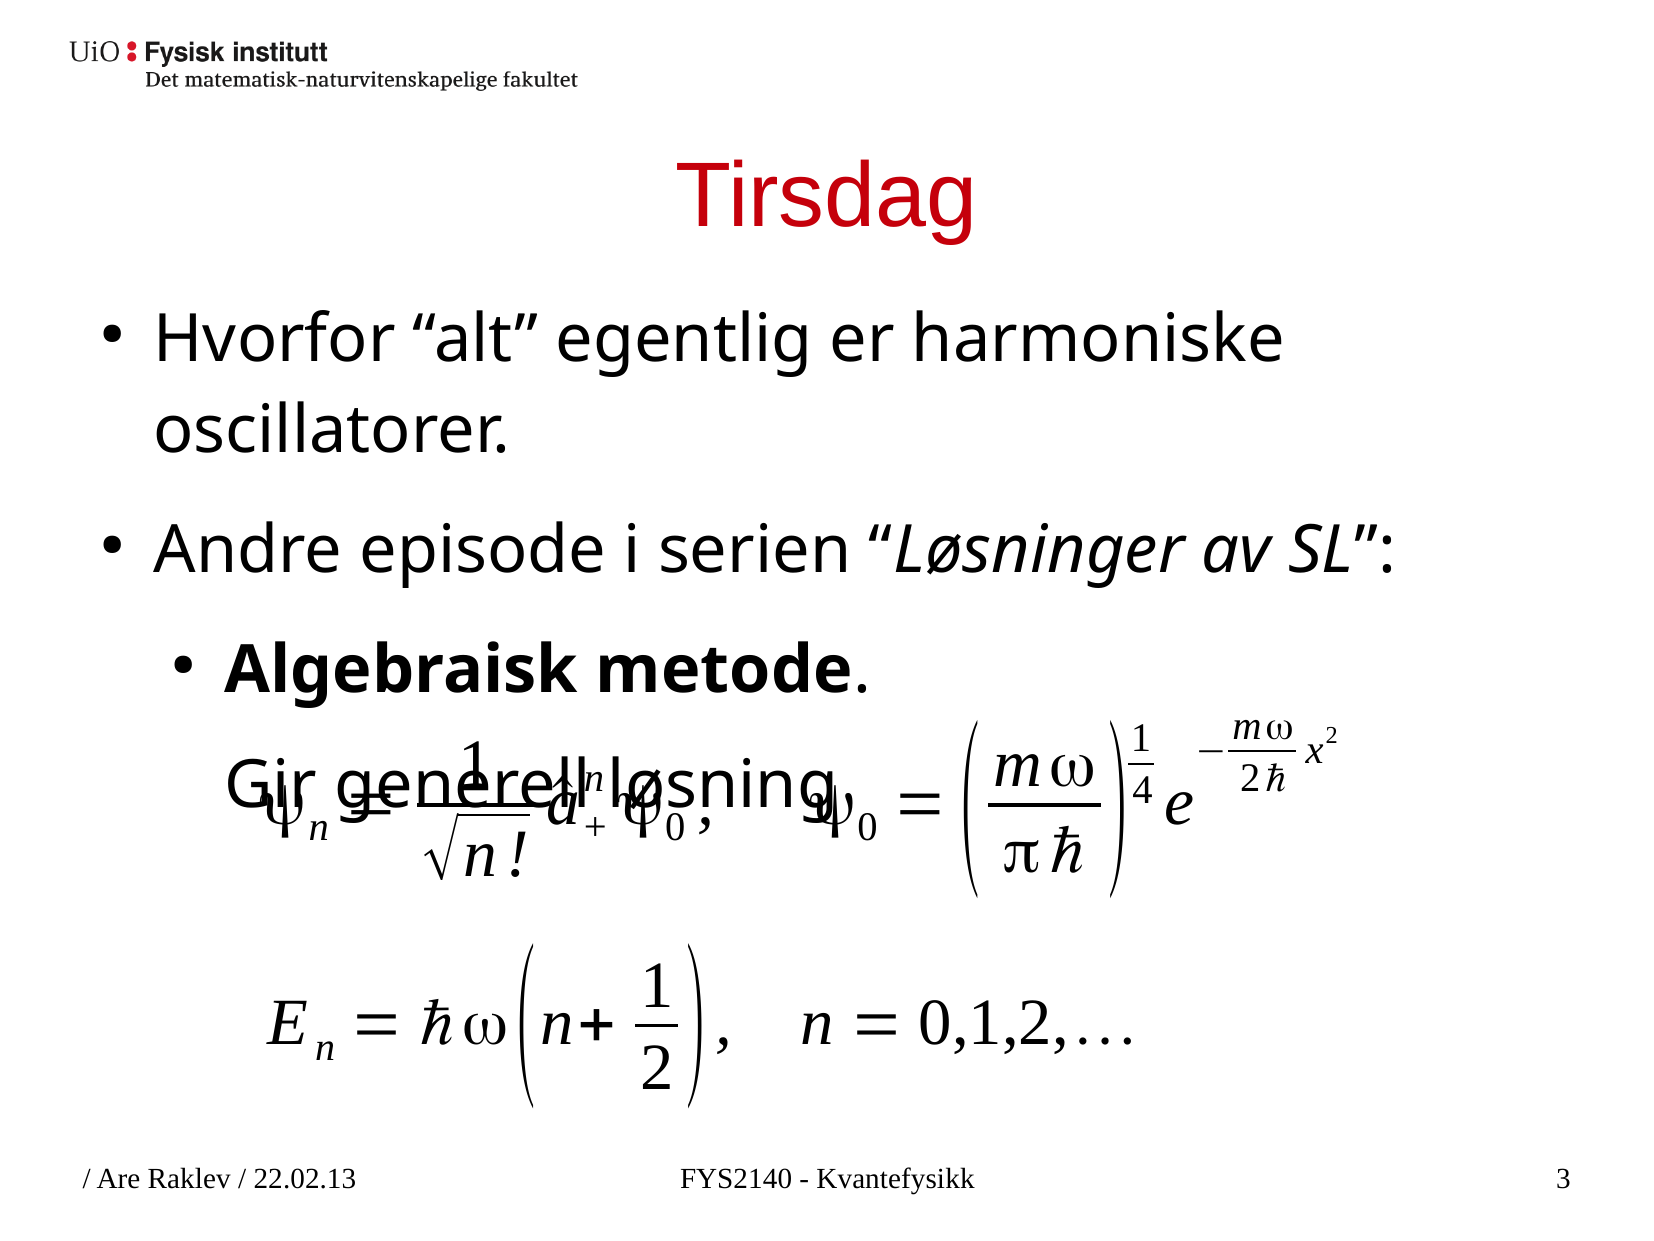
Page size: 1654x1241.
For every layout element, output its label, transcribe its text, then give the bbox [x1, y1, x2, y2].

chart [251, 703, 1345, 903]
picture [68, 37, 581, 93]
chart [257, 939, 1144, 1113]
title Tirsdag [82, 90, 1571, 290]
list Hvorfor “alt” egentlig er harmoniske oscillatorer. Andre episode i serien “Løsninger av SL”: Algebraisk metode. Gir generell løsning [82, 290, 1613, 1094]
